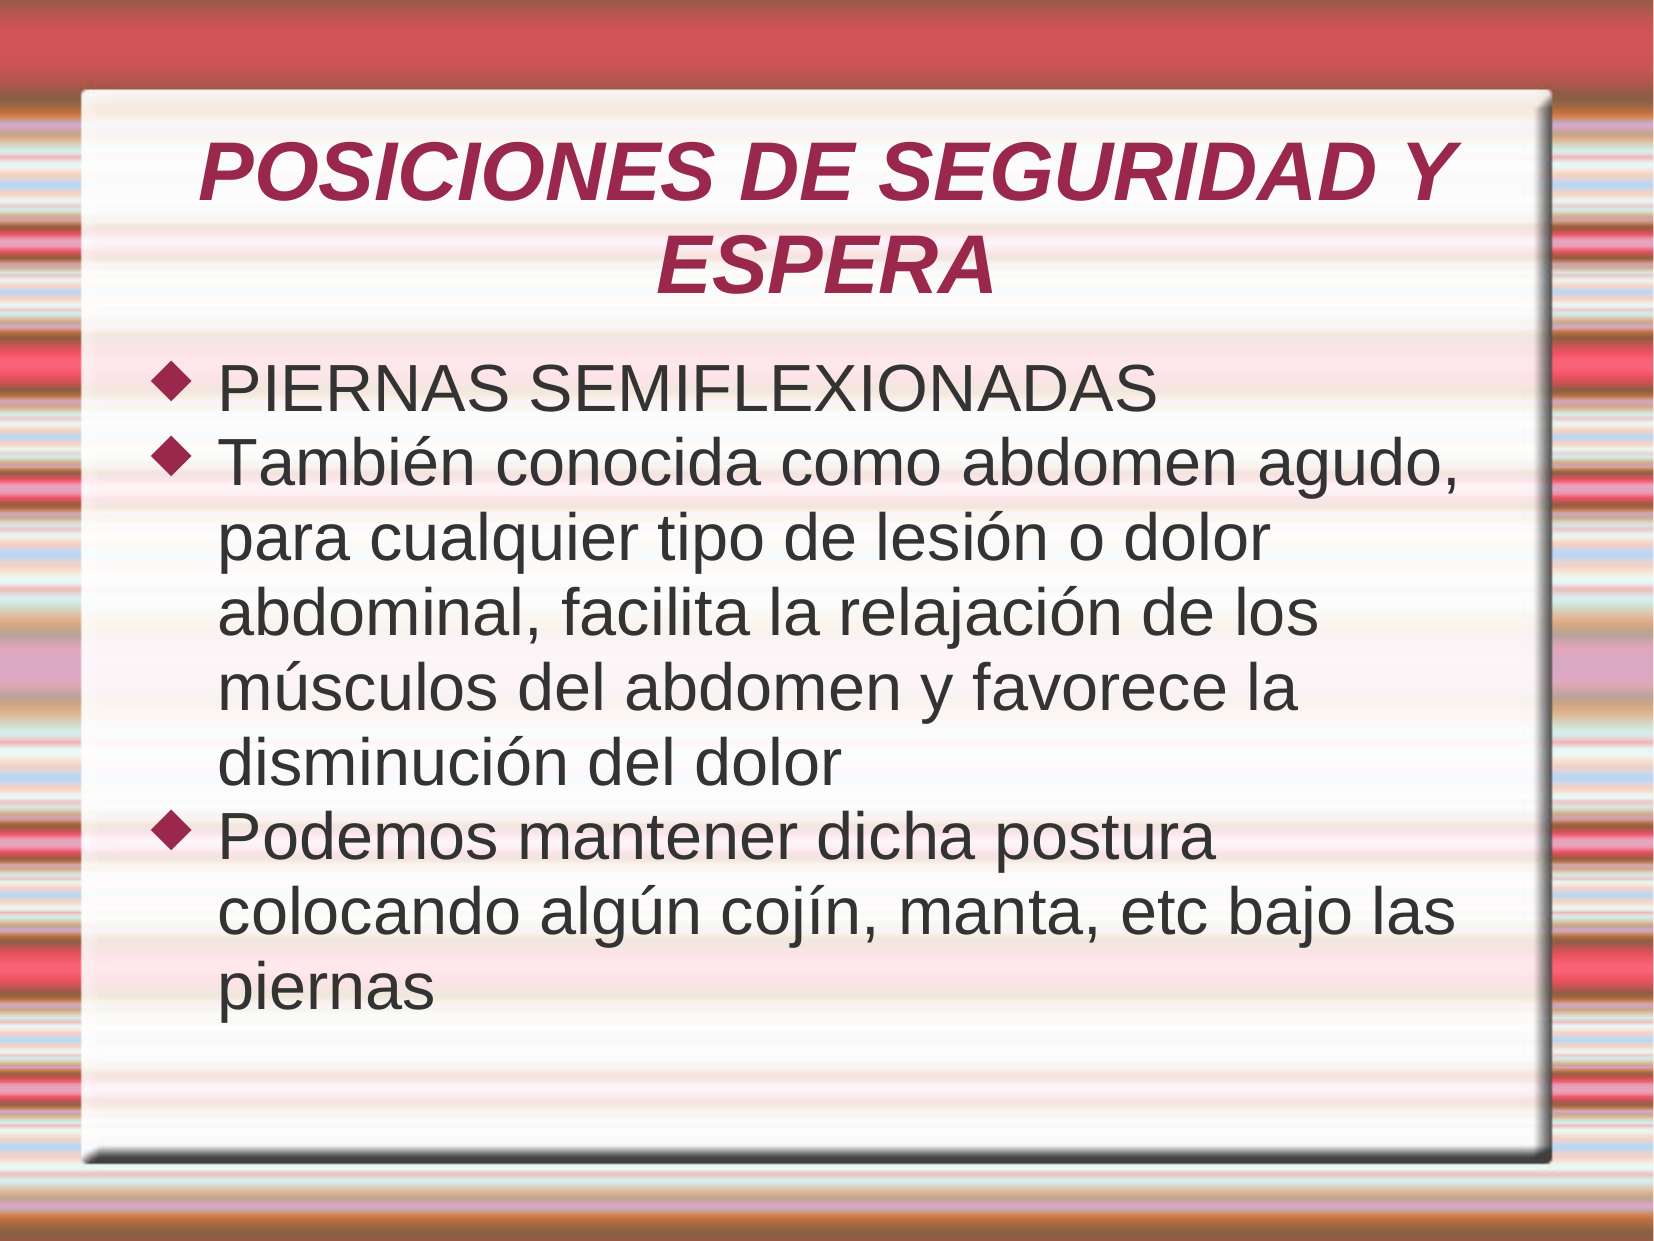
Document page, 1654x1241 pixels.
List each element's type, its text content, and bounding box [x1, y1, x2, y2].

title POSICIONES DE SEGURIDAD Y ESPERA [121, 114, 1534, 322]
picture [0, 0, 1654, 1241]
list PIERNAS SEMIFLEXIONADAS También conocida como abdomen agudo, para cualquier tipo de lesión o dolor abdominal, facilita la relajación de los músculos del abdomen y favorece la disminución del dolor Podemos mantener dicha postura colocando algún cojín, manta, etc bajo las piernas [134, 350, 1516, 1132]
